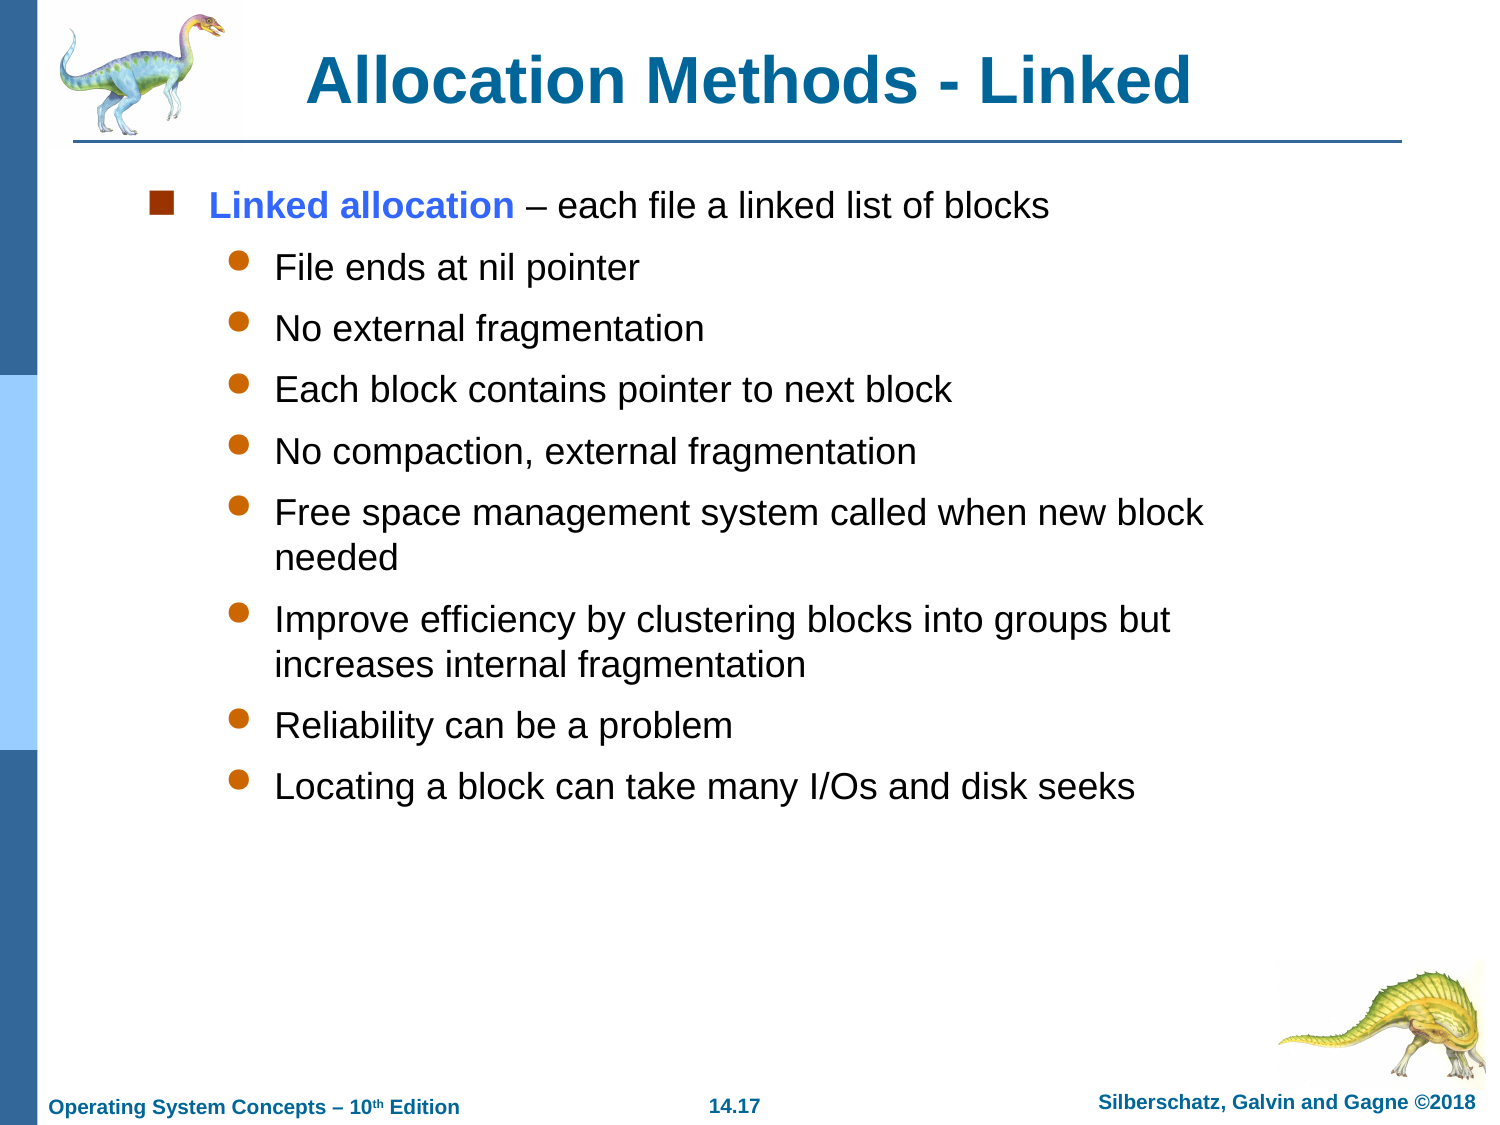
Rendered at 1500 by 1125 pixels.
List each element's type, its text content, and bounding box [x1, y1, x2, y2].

picture [1415, 1094, 1423, 1099]
title Allocation Methods - Linked [75, 29, 1426, 125]
picture [1275, 959, 1486, 1090]
picture [46, 0, 243, 149]
list Linked allocation – each file a linked list of blocks File ends at nil pointer No external fragmentation Each block contains pointer to next block No compaction, external fragmentation Free space management system called when new block needed Improve efficiency by clustering blocks into groups but increases internal fragmentation Reliability can be a problem Locating a block can take many I/Os and disk seeks [137, 173, 1330, 918]
